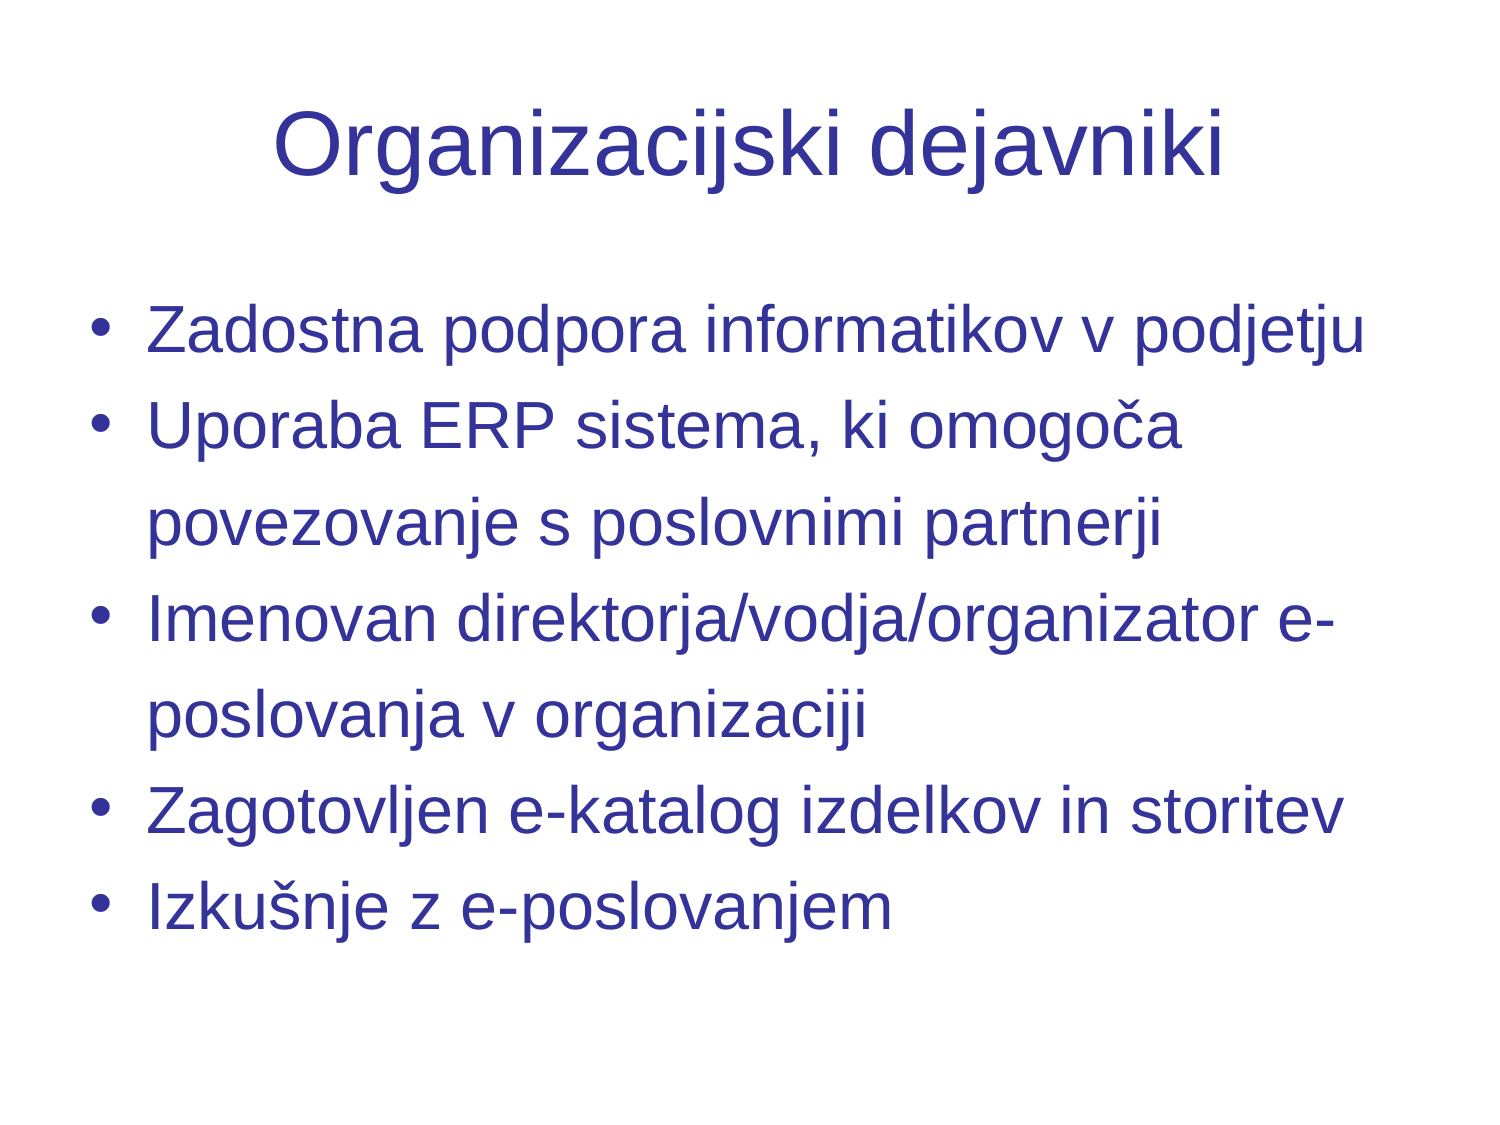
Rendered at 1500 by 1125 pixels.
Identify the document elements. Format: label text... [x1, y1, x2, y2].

list Zadostna podpora informatikov v podjetju Uporaba ERP sistema, ki omogoča povezovanje s poslovnimi partnerji Imenovan direktorja/vodja/organizator e-poslovanja v organizaciji Zagotovljen e-katalog izdelkov in storitev Izkušnje z e-poslovanjem [75, 262, 1426, 1006]
title Organizacijski dejavniki [75, 45, 1426, 233]
